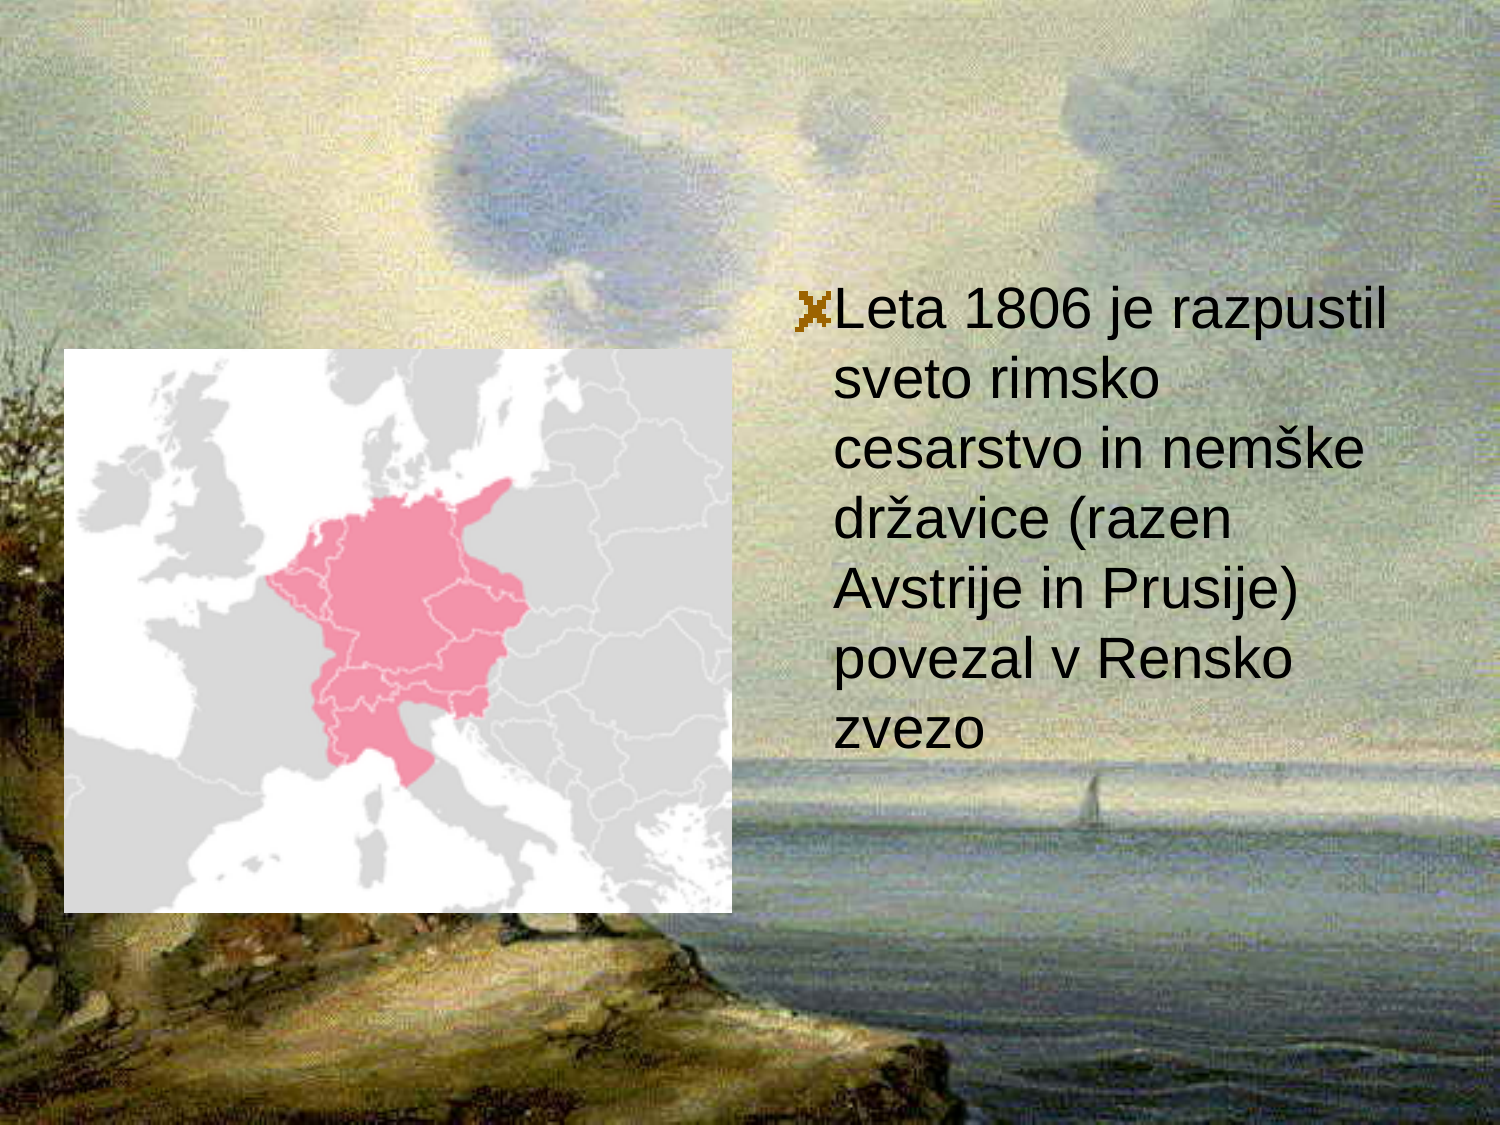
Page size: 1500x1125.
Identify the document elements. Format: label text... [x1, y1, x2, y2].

list Leta 1806 je razpustil sveto rimsko cesarstvo in nemške državice (razen Avstrije in Prusije) povezal v Rensko zvezo [762, 262, 1425, 1005]
picture [0, 0, 1500, 1125]
